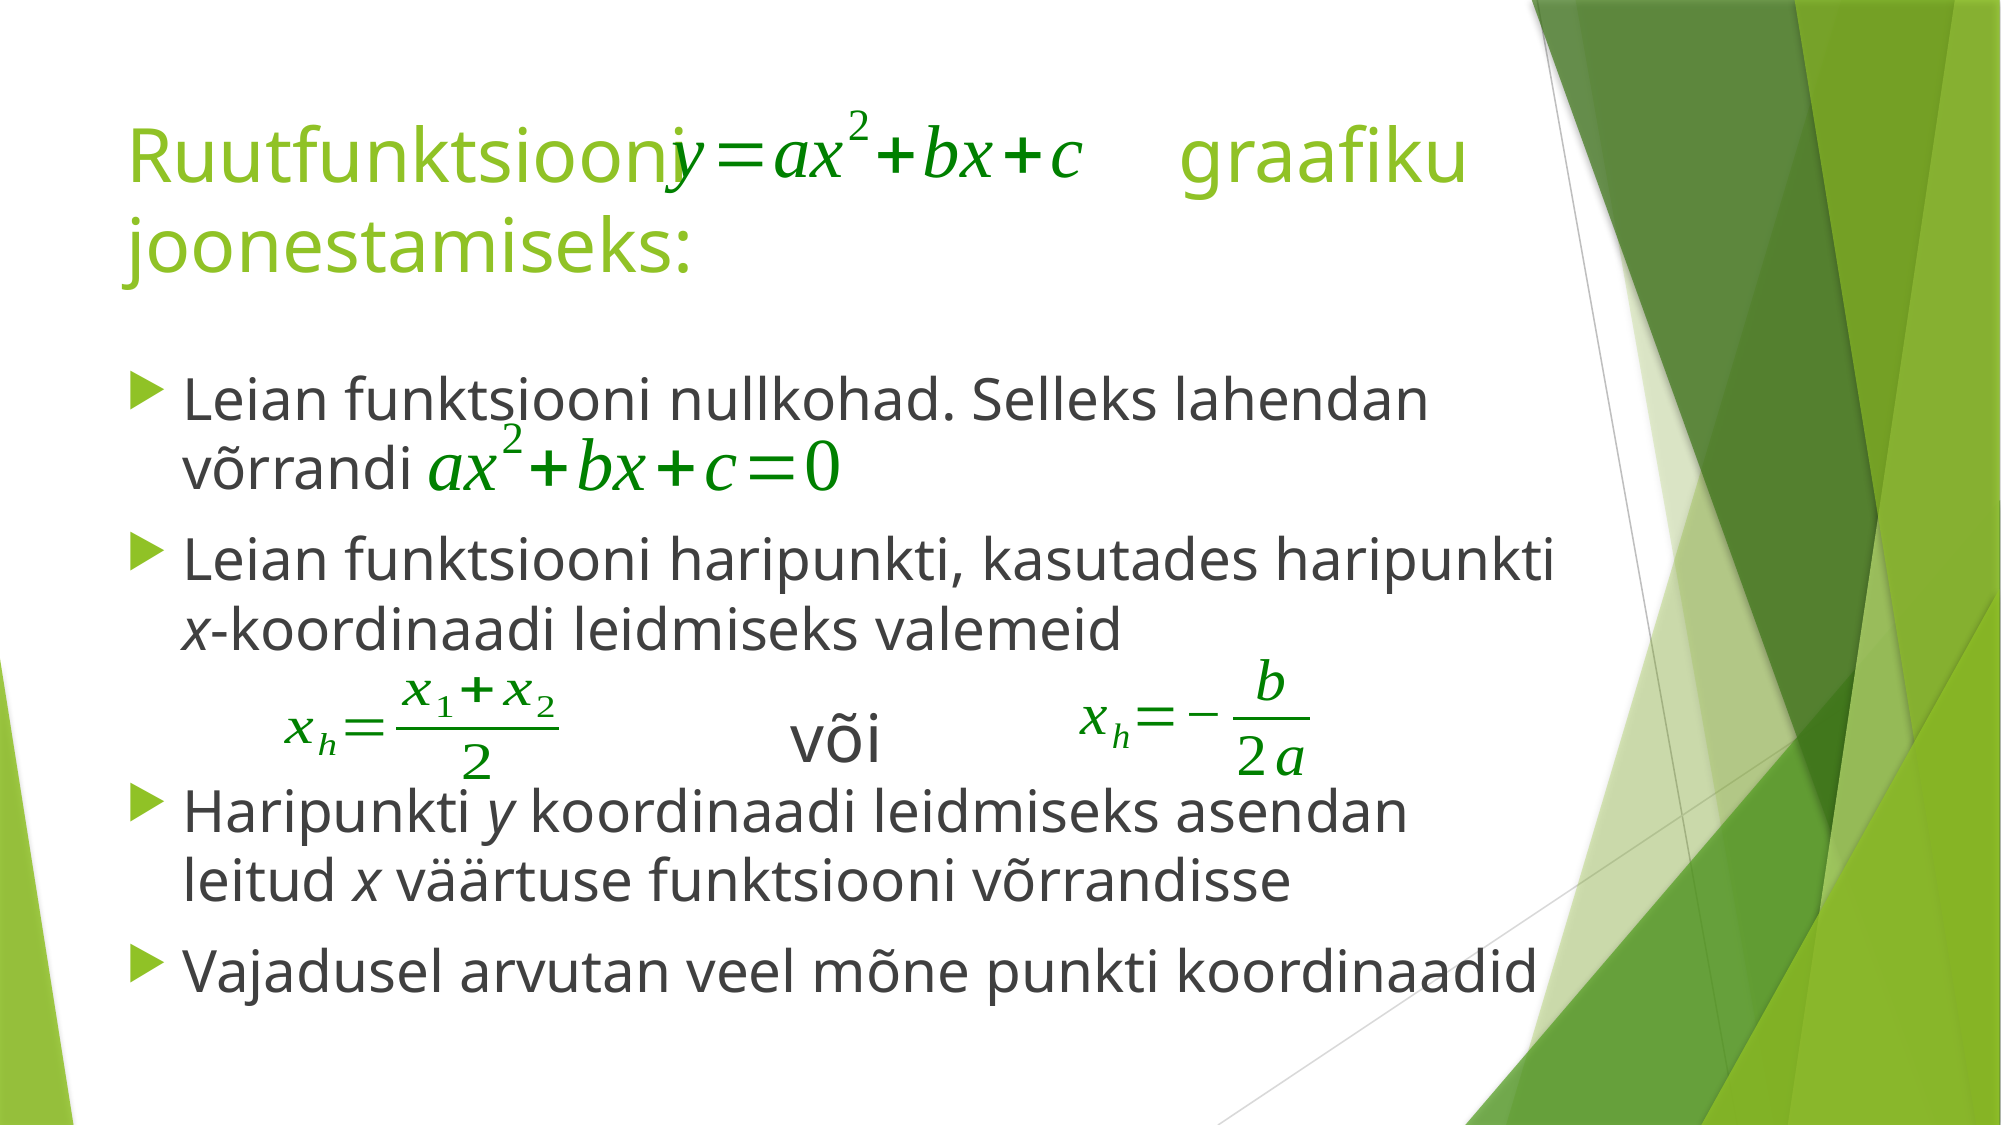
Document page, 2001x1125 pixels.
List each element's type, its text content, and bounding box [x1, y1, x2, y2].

chart [419, 413, 849, 507]
chart [656, 99, 1093, 194]
text_box või [776, 688, 898, 784]
chart [274, 658, 569, 791]
list Leian funktsiooni nullkohad. Selleks lahendan võrrandi Leian funktsiooni haripunkti, kasutades haripunkti x-koordinaadi leidmiseks valemeid Haripunkti y koordinaadi leidmiseks asendan leitud x väärtuse funktsiooni võrrandisse Vajadusel arvutan veel mõne punkti koordinaadid [111, 354, 1590, 1109]
chart [1070, 648, 1320, 788]
title Ruutfunktsiooni graafiku joonestamiseks: [111, 99, 1522, 317]
